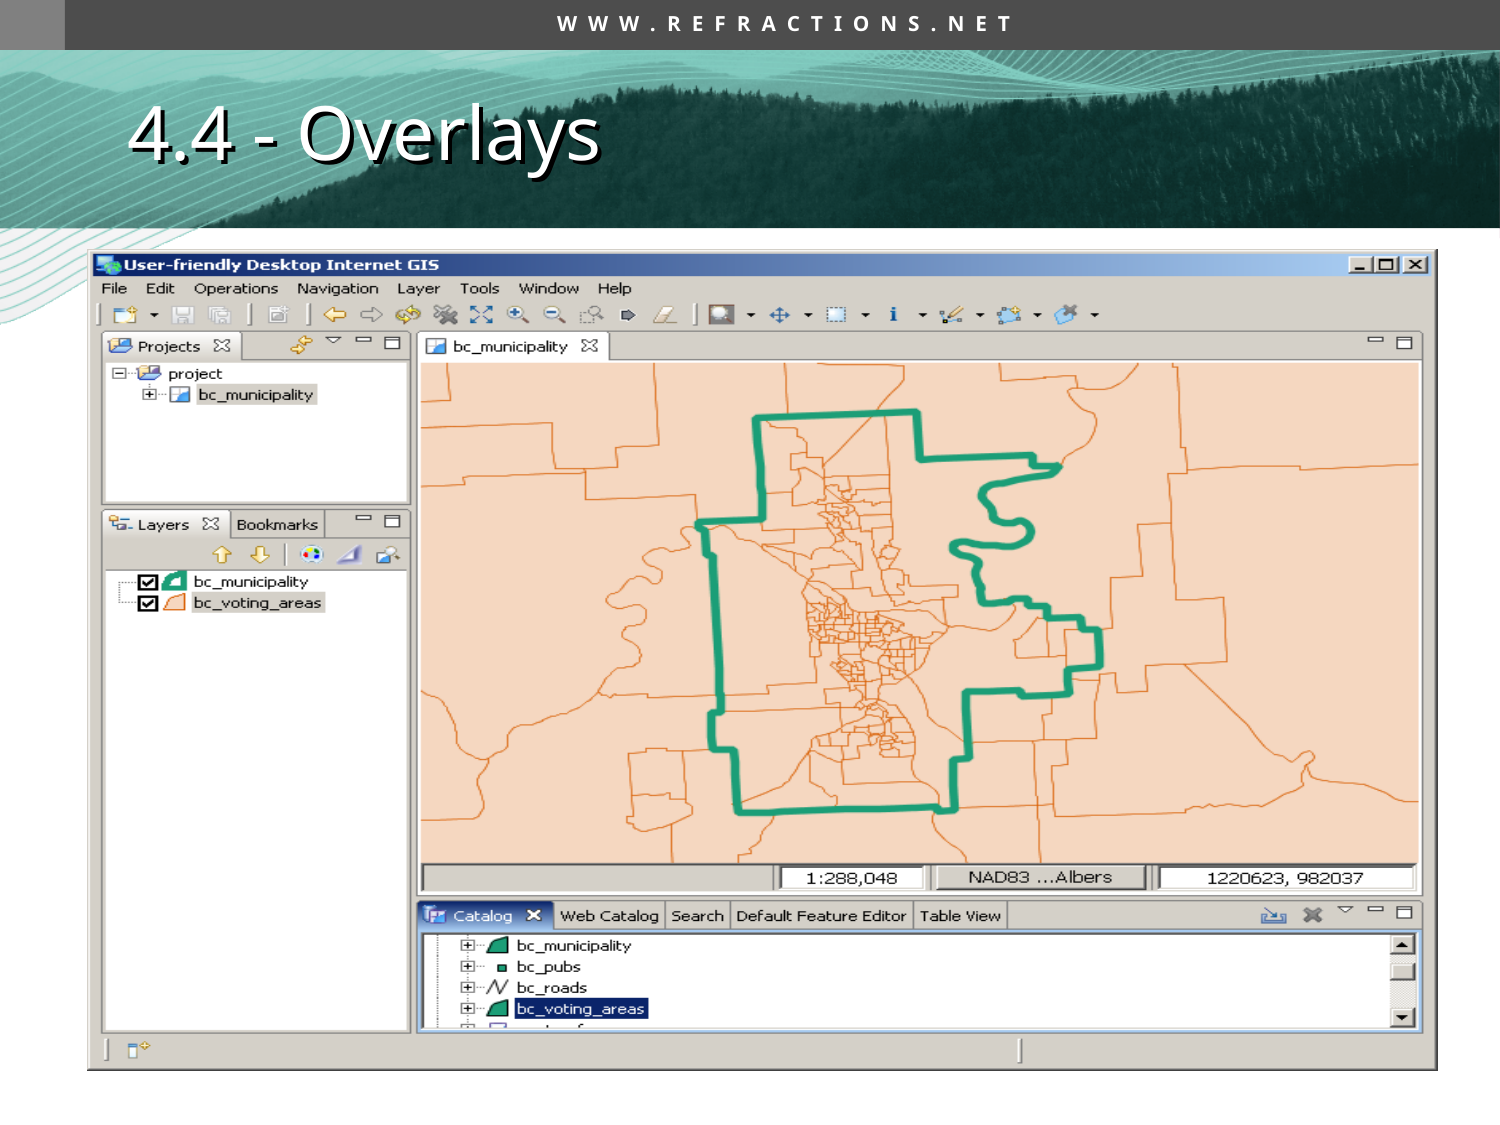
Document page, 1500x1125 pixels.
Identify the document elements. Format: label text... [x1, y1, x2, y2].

picture [0, 50, 1500, 1071]
title 4.4 - Overlays [112, 49, 1388, 213]
